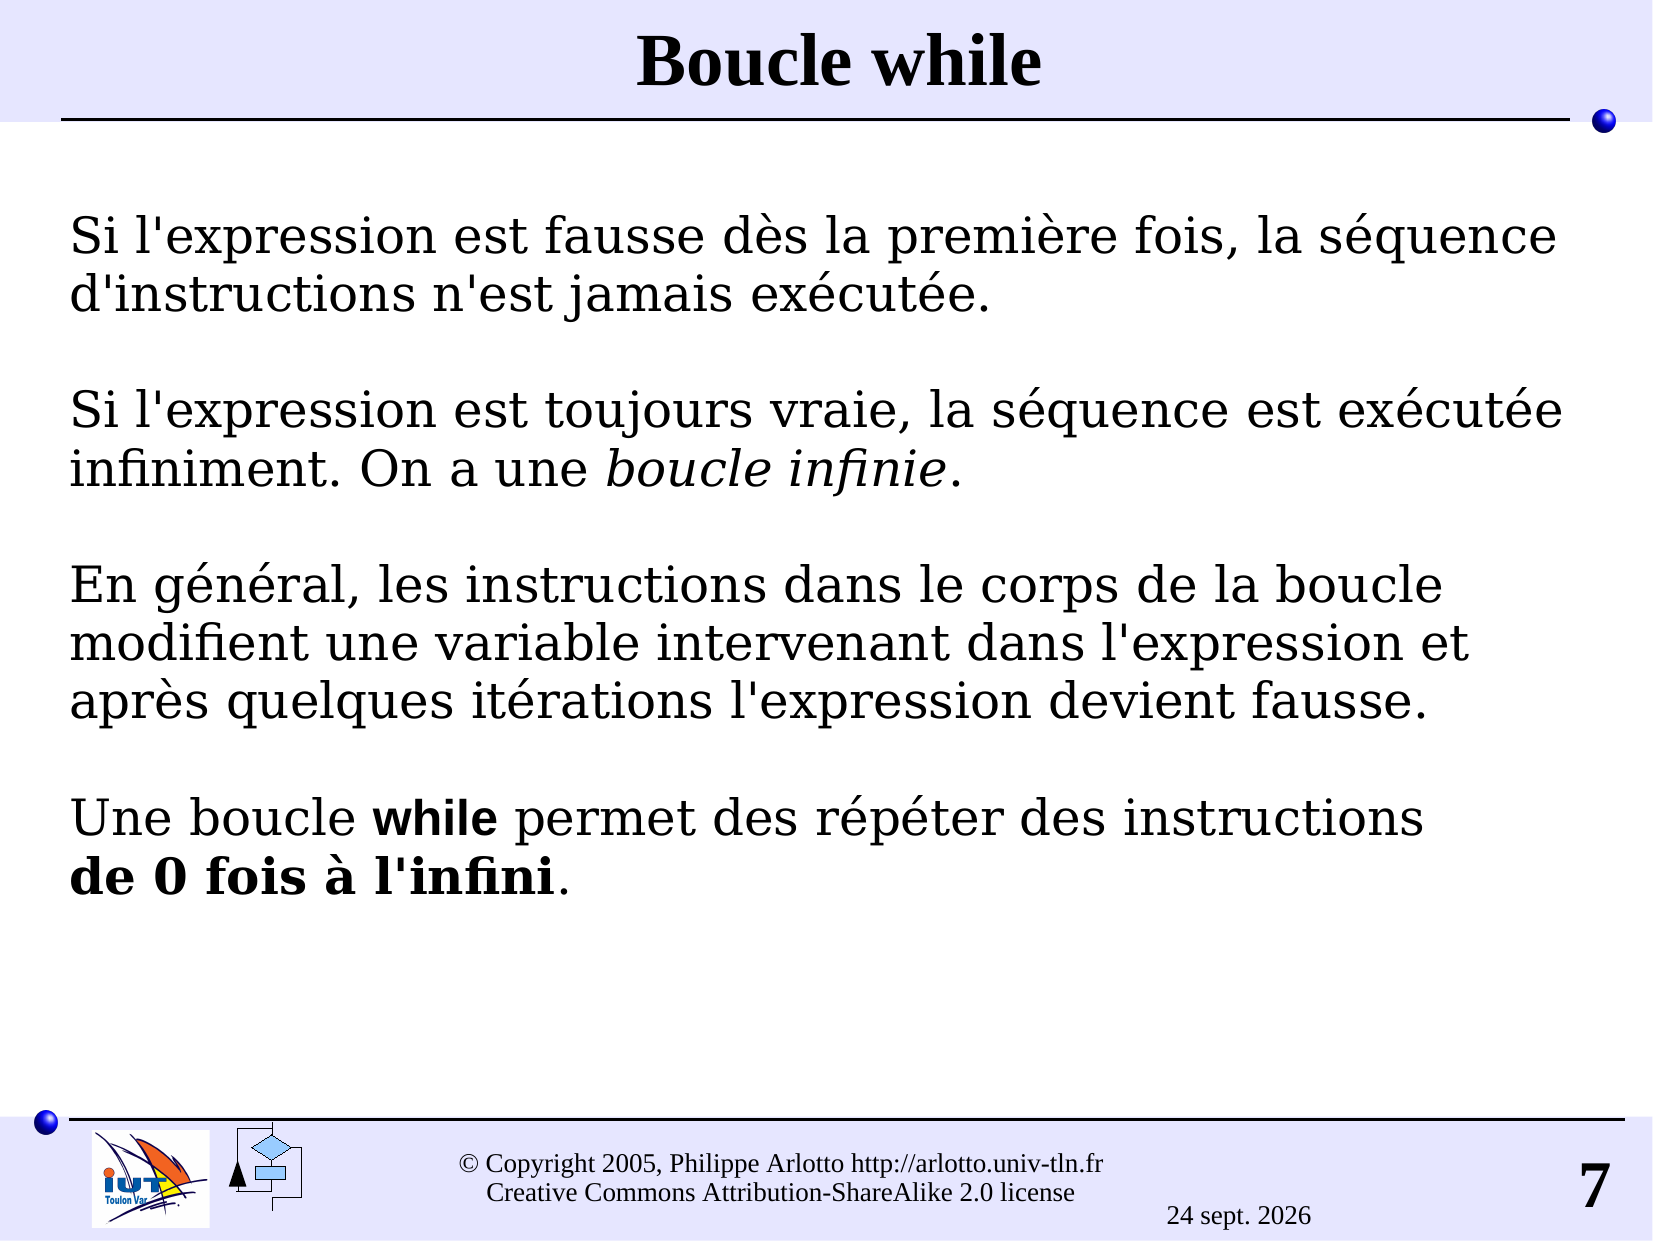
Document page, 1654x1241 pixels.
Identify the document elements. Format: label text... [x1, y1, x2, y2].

title Boucle while [95, 11, 1585, 110]
text_box Si l'expression est fausse dès la première fois, la séquence d'instructions n'est jamais exécutée. Si l'expression est toujours vraie, la séquence est exécutée infiniment. On a une boucle infinie. En général, les instructions dans le corps de la boucle modifient une variable intervenant dans l'expression et après quelques itérations l'expression devient fausse. Une boucle while permet des répéter des instructions de 0 fois à l'infini. [69, 206, 1565, 910]
